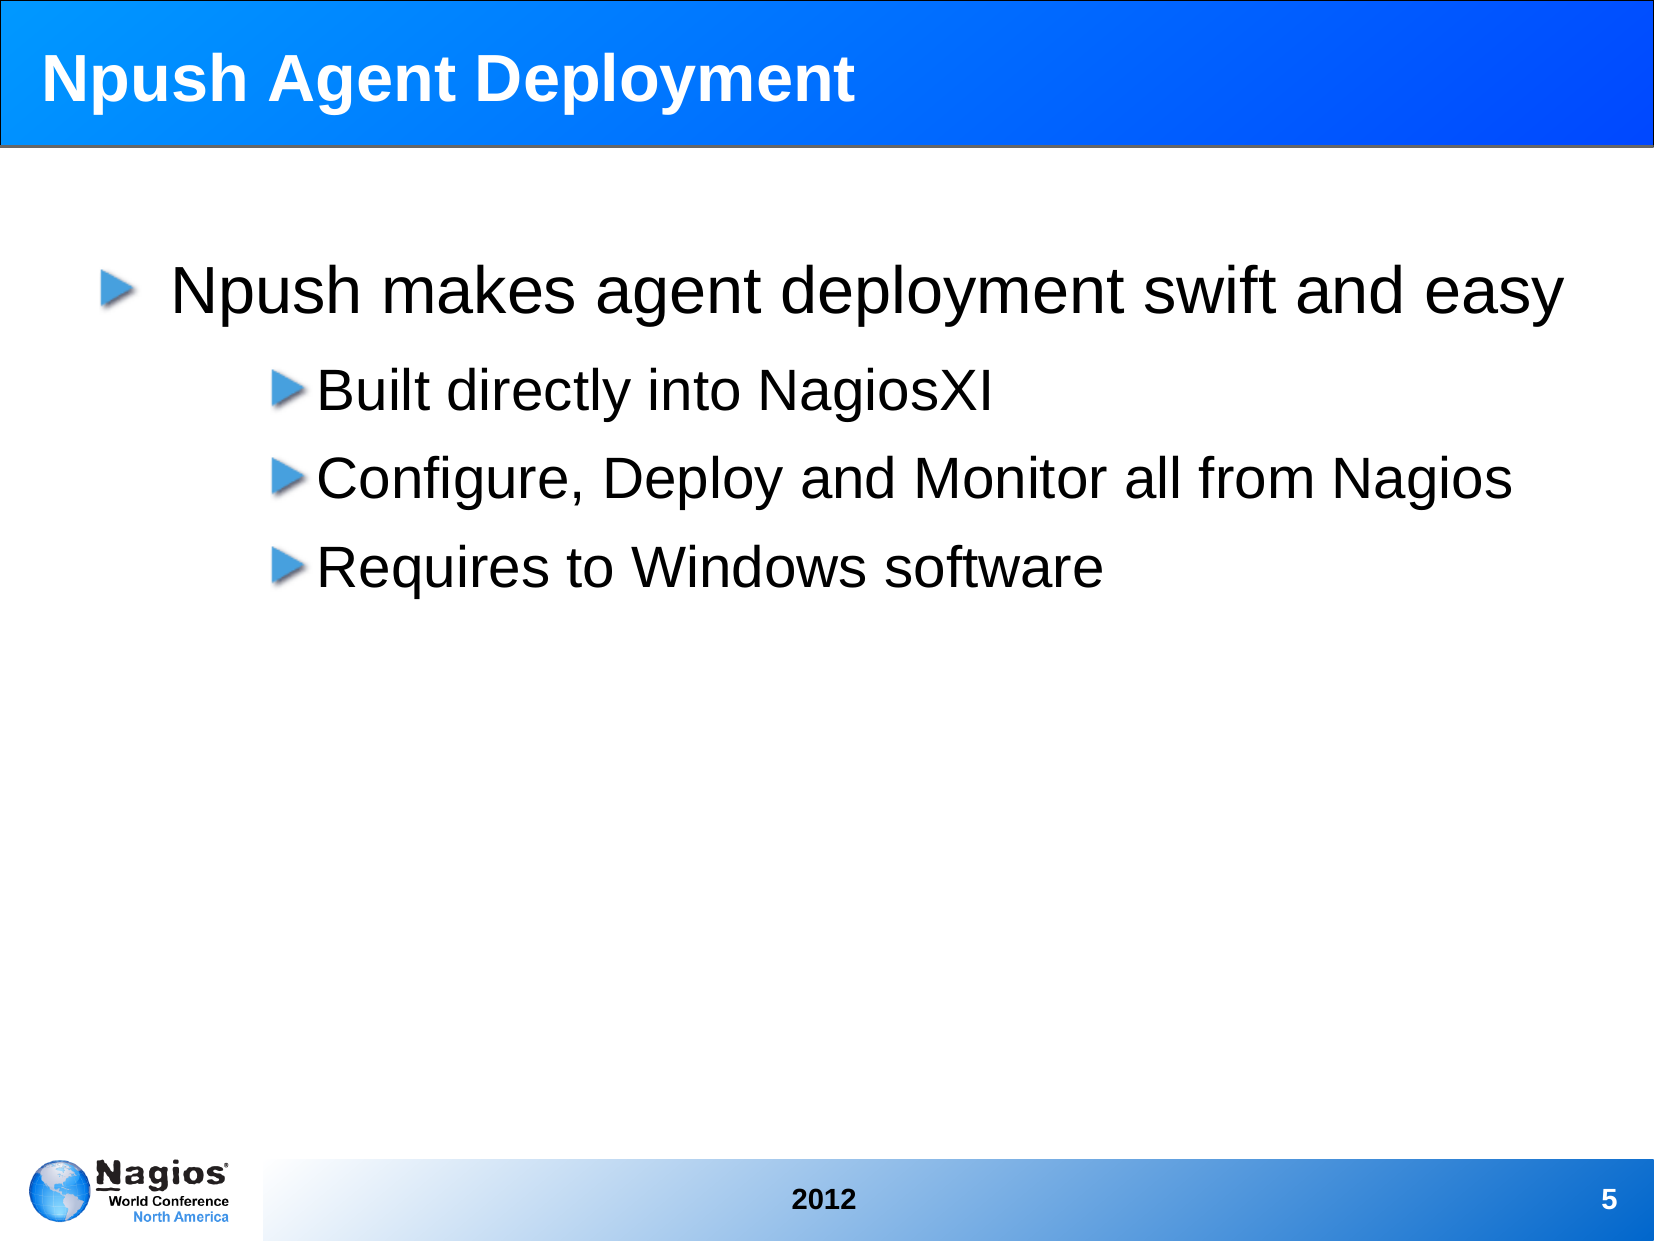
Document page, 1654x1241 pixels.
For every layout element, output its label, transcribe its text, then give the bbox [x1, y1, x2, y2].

title Npush Agent Deployment [41, 36, 1248, 120]
picture [29, 1159, 229, 1235]
list Npush makes agent deployment swift and easy Built directly into NagiosXI Configure, Deploy and Monitor all from Nagios Requires to Windows software [80, 253, 1569, 1058]
